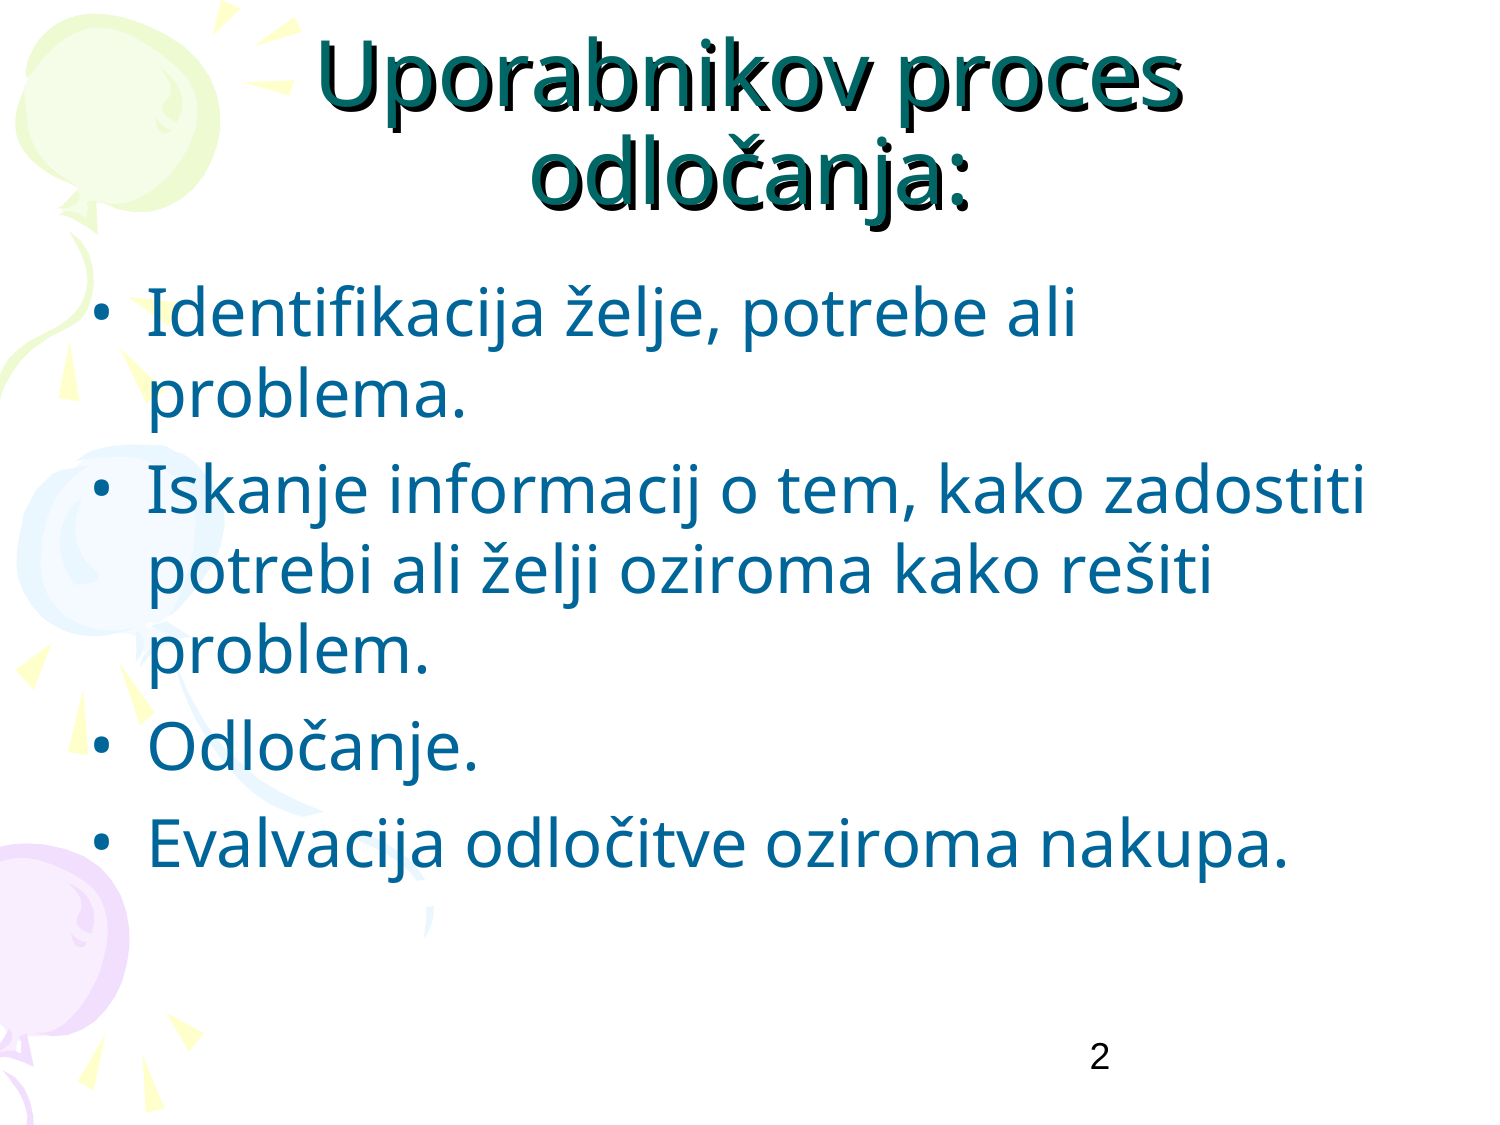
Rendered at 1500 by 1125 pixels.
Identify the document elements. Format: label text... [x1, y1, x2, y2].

title Uporabnikov proces odločanja: [72, 16, 1426, 233]
list Identifikacija želje, potrebe ali problema. Iskanje informacij o tem, kako zadostiti potrebi ali želji oziroma kako rešiti problem. Odločanje. Evalvacija odločitve oziroma nakupa. [75, 262, 1426, 994]
